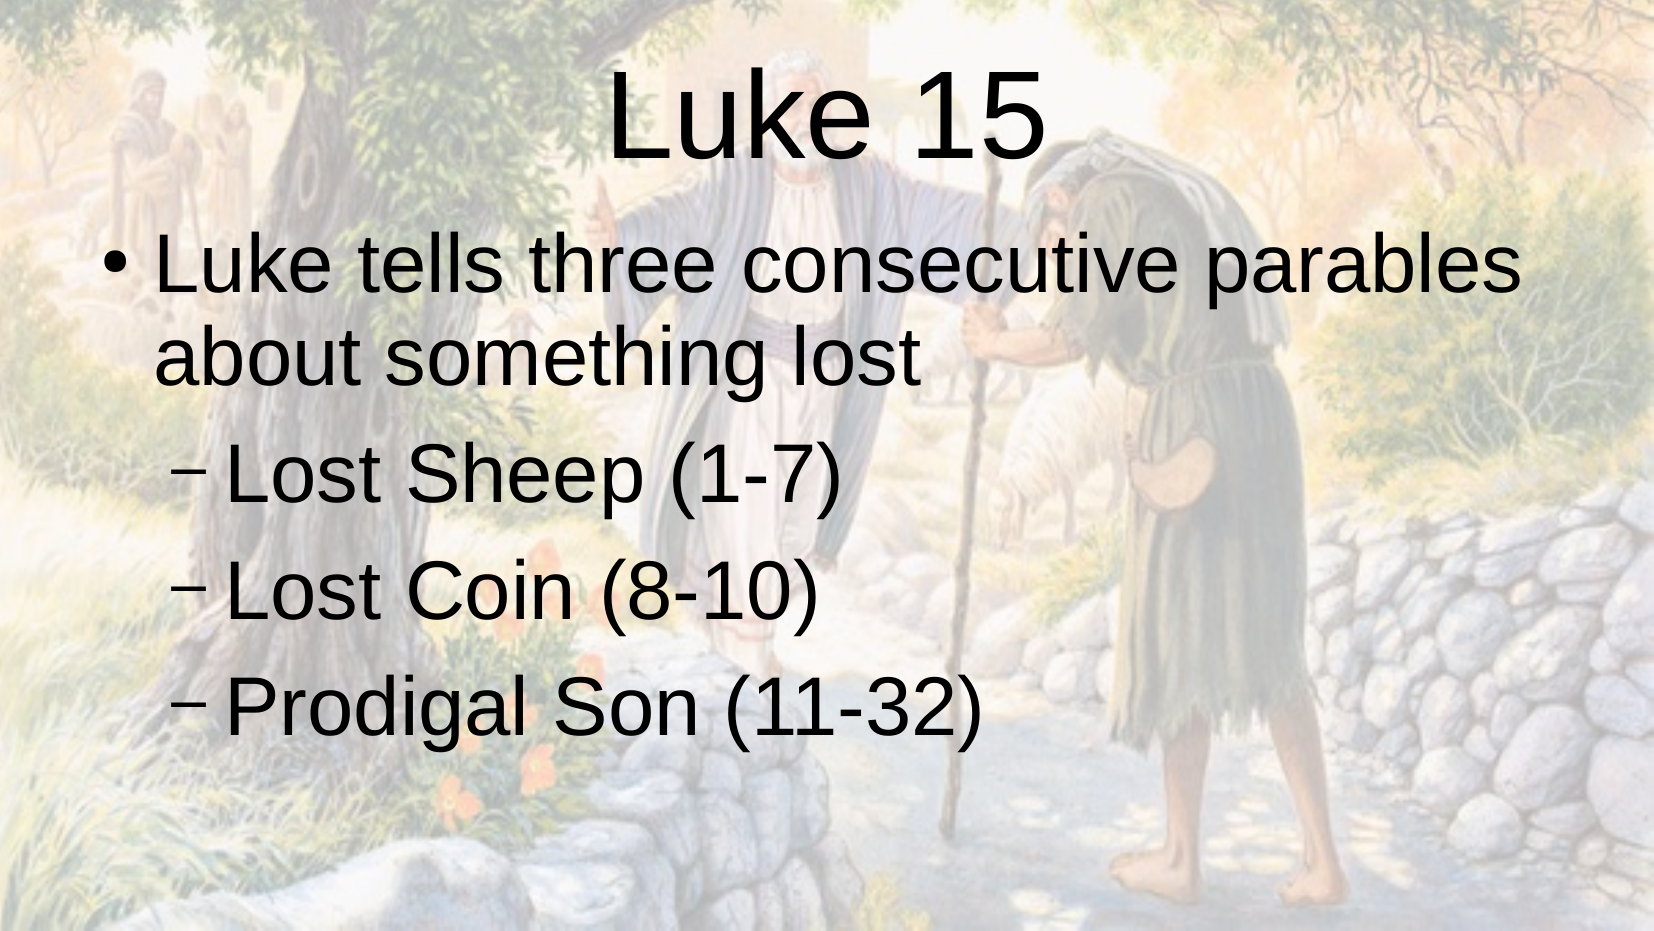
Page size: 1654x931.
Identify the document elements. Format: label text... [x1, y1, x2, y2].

picture [0, 0, 1654, 931]
title Luke 15 [82, 37, 1571, 193]
subtitle Luke tells three consecutive parables about something lost Lost Sheep (1-7) Lost Coin (8-10) Prodigal Son (11-32) [82, 217, 1613, 901]
